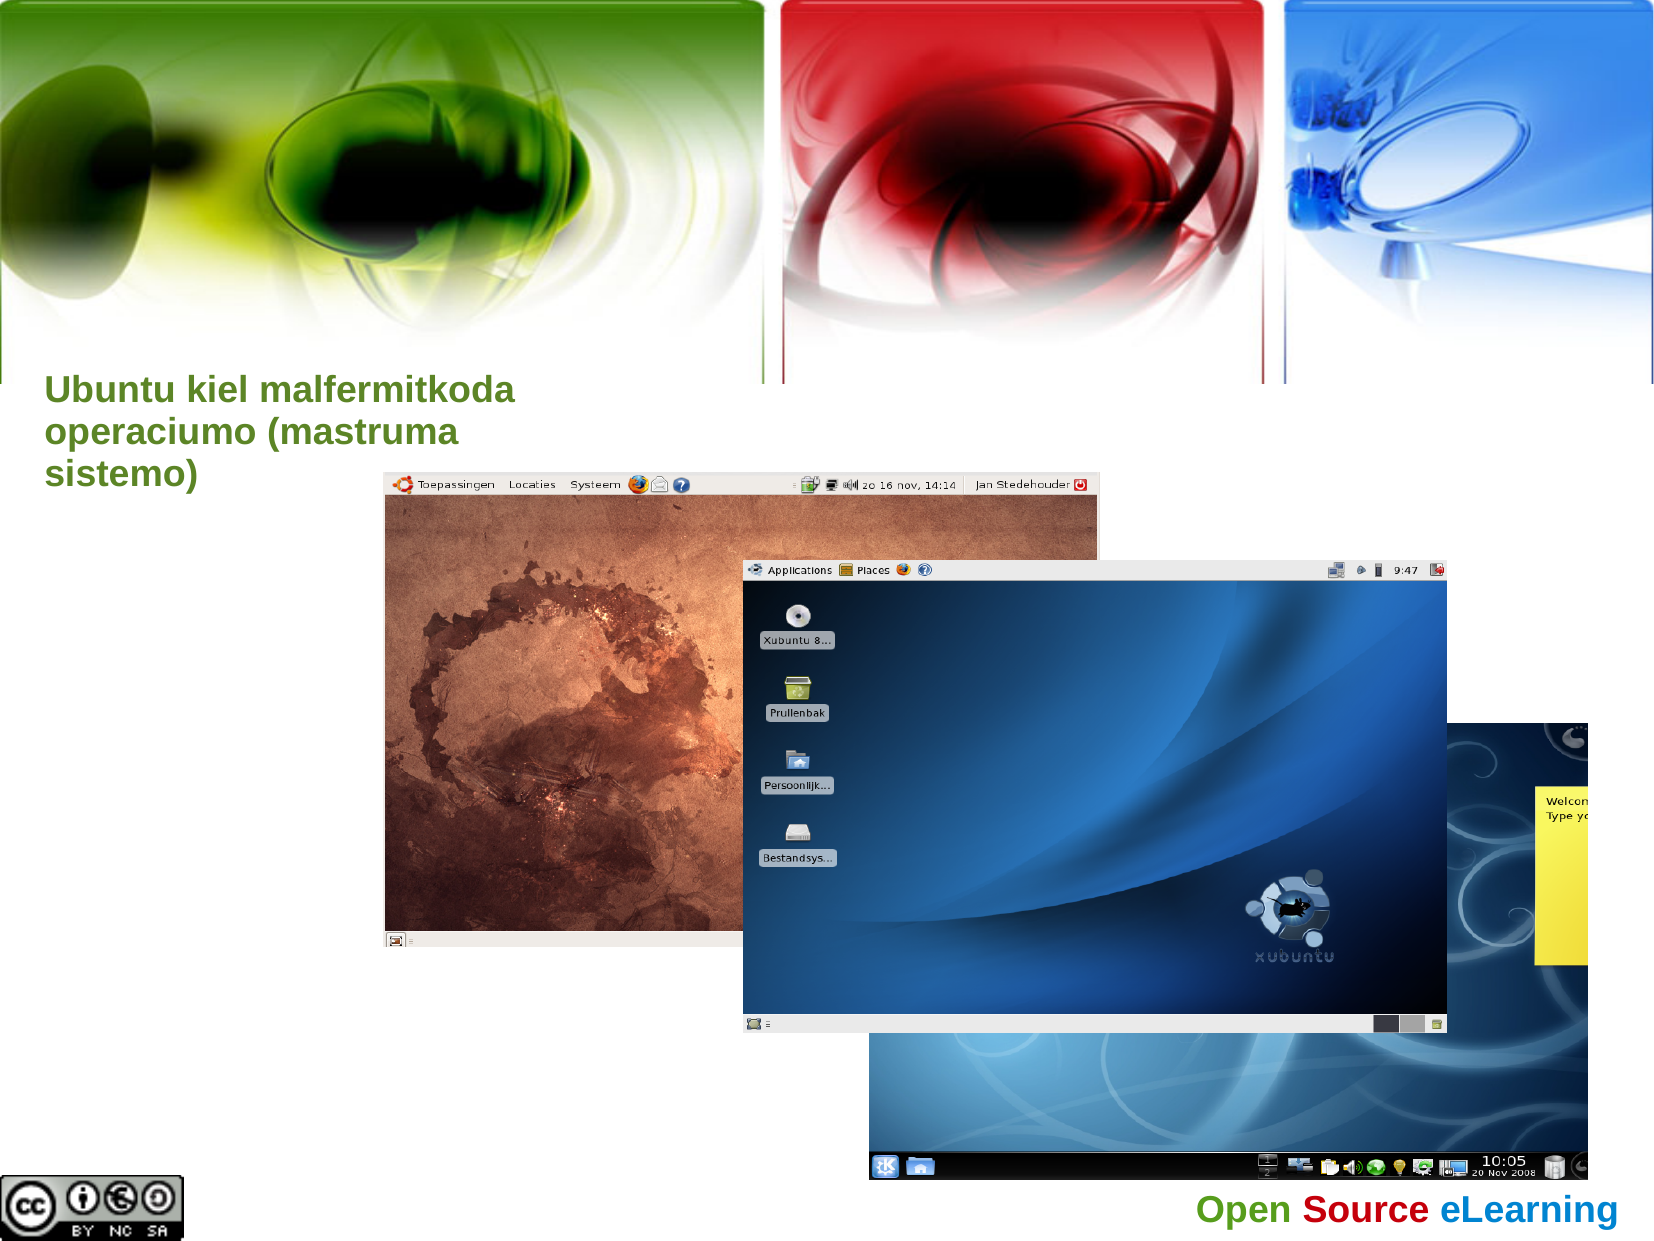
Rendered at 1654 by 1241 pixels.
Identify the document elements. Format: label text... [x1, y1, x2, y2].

text_box Ubuntu kiel malfermitkoda operaciumo (mastruma sistemo) [29, 361, 550, 502]
picture [383, 472, 1588, 1180]
text_box Open Source eLearning [1181, 1181, 1654, 1238]
picture [0, 1175, 184, 1241]
picture [0, 0, 1654, 384]
